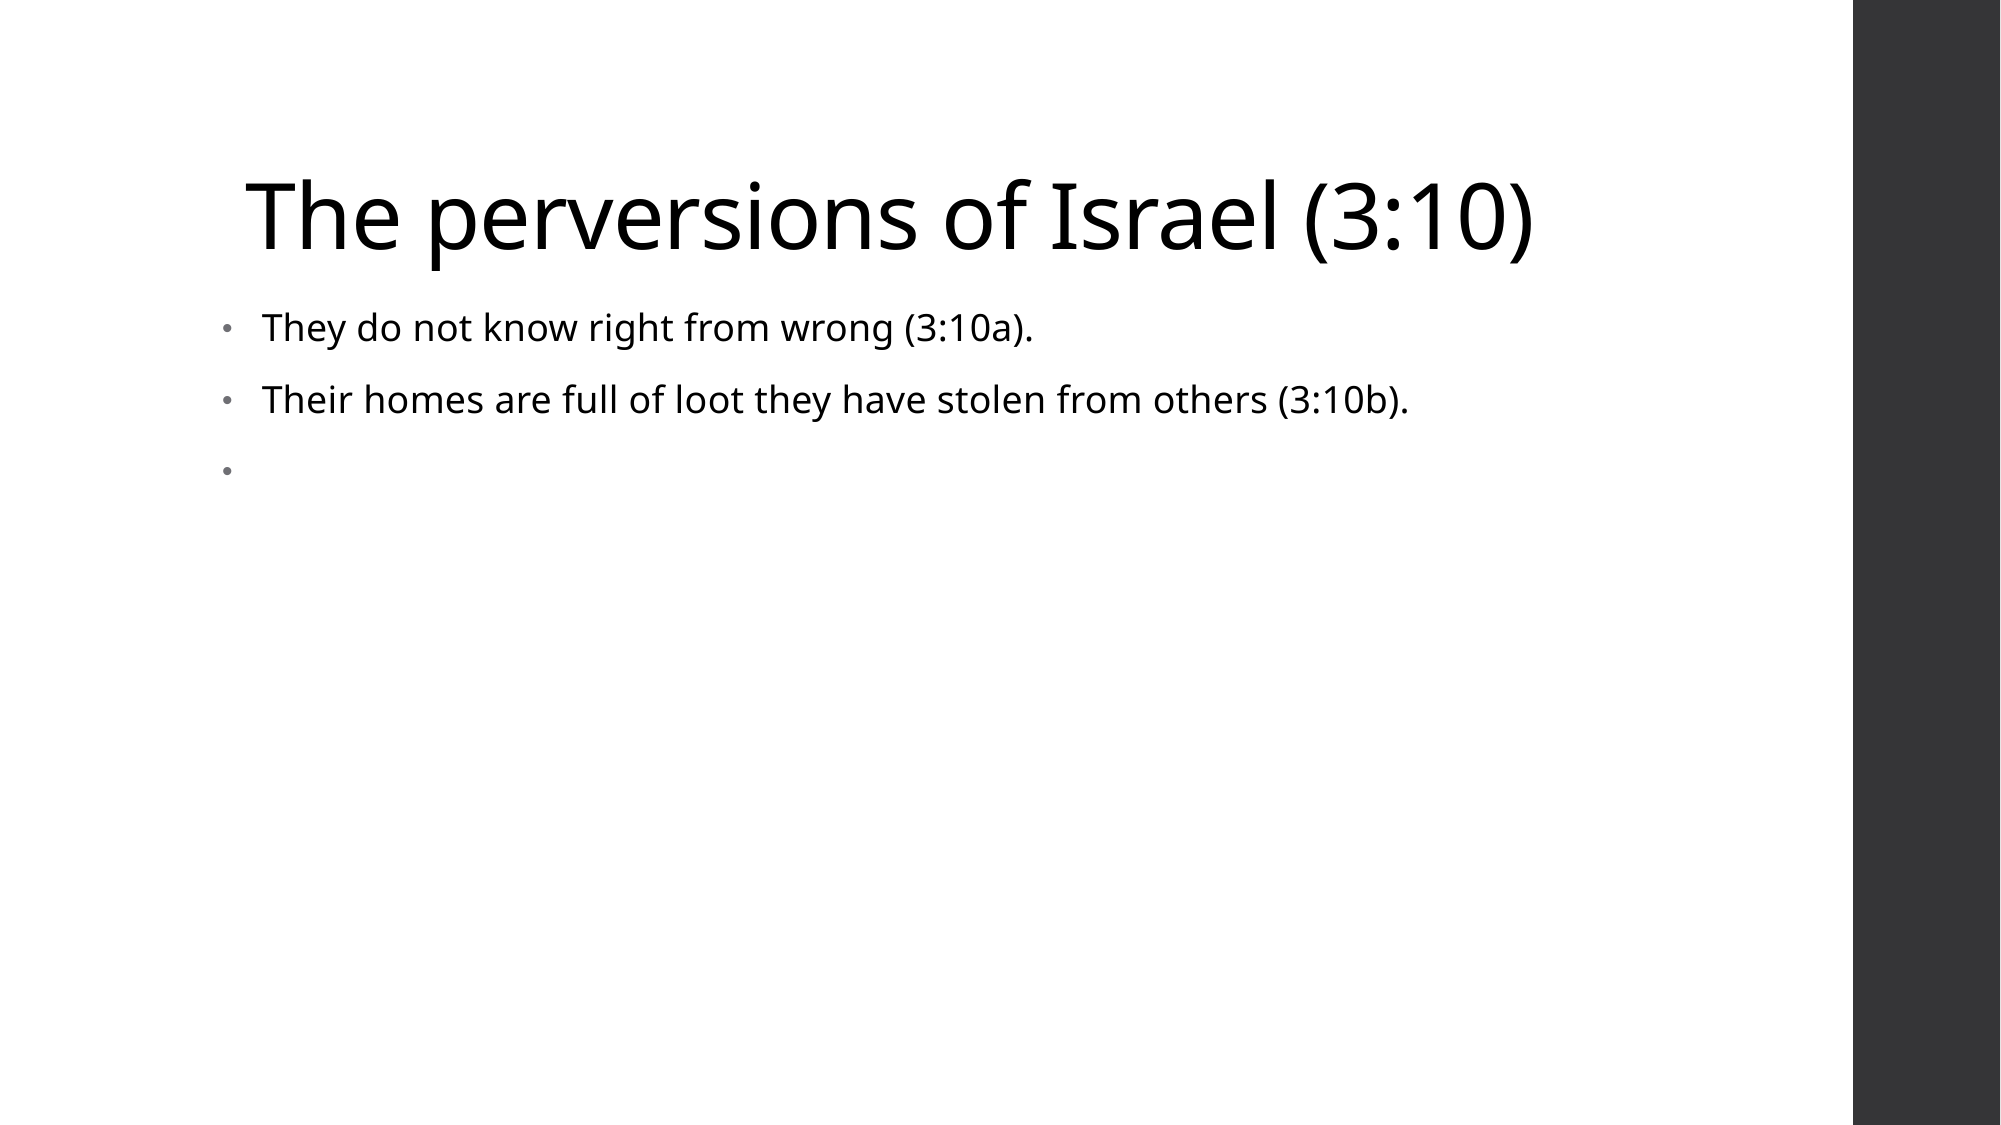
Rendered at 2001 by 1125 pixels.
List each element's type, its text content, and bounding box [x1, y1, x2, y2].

list They do not know right from wrong (3:10a). Their homes are full of loot they have stolen from others (3:10b). [206, 299, 1617, 1014]
title The perversions of Israel (3:10) [206, 60, 1797, 278]
